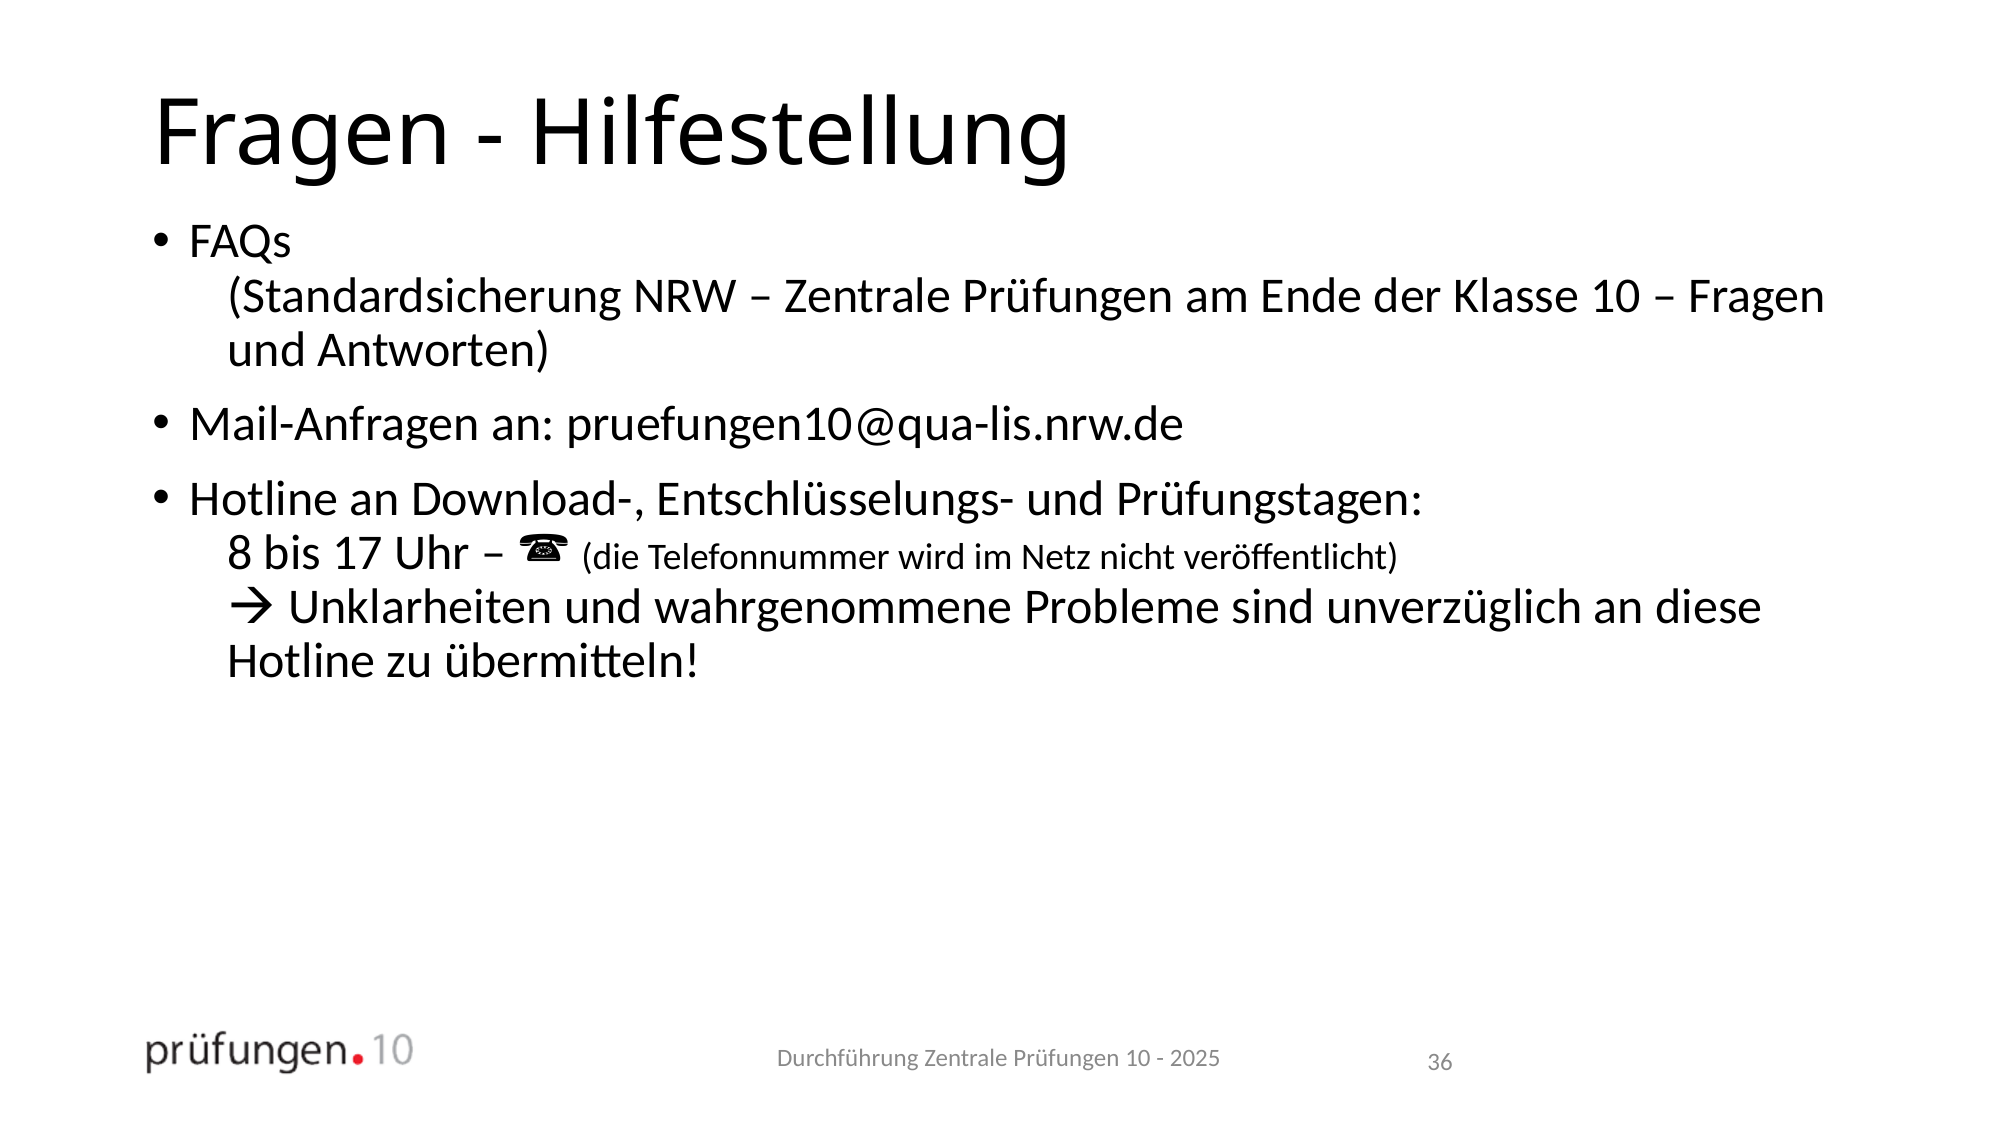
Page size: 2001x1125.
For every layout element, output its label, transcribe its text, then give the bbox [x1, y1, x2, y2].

title Fragen - Hilfestellung [137, 77, 1863, 193]
picture [137, 1023, 423, 1080]
list FAQs (Standardsicherung NRW – Zentrale Prüfungen am Ende der Klasse 10 – Fragen und Antworten) Mail-Anfragen an: pruefungen10@qua-lis.nrw.de Hotline an Download-, Entschlüsselungs- und Prüfungstagen: 8 bis 17 Uhr –  (die Telefonnummer wird im Netz nicht veröffentlicht)  Unklarheiten und wahrgenommene Probleme sind unverzüglich an diese Hotline zu übermitteln! [137, 207, 1863, 1014]
text_box <Foliennummer> [1412, 1030, 1863, 1091]
